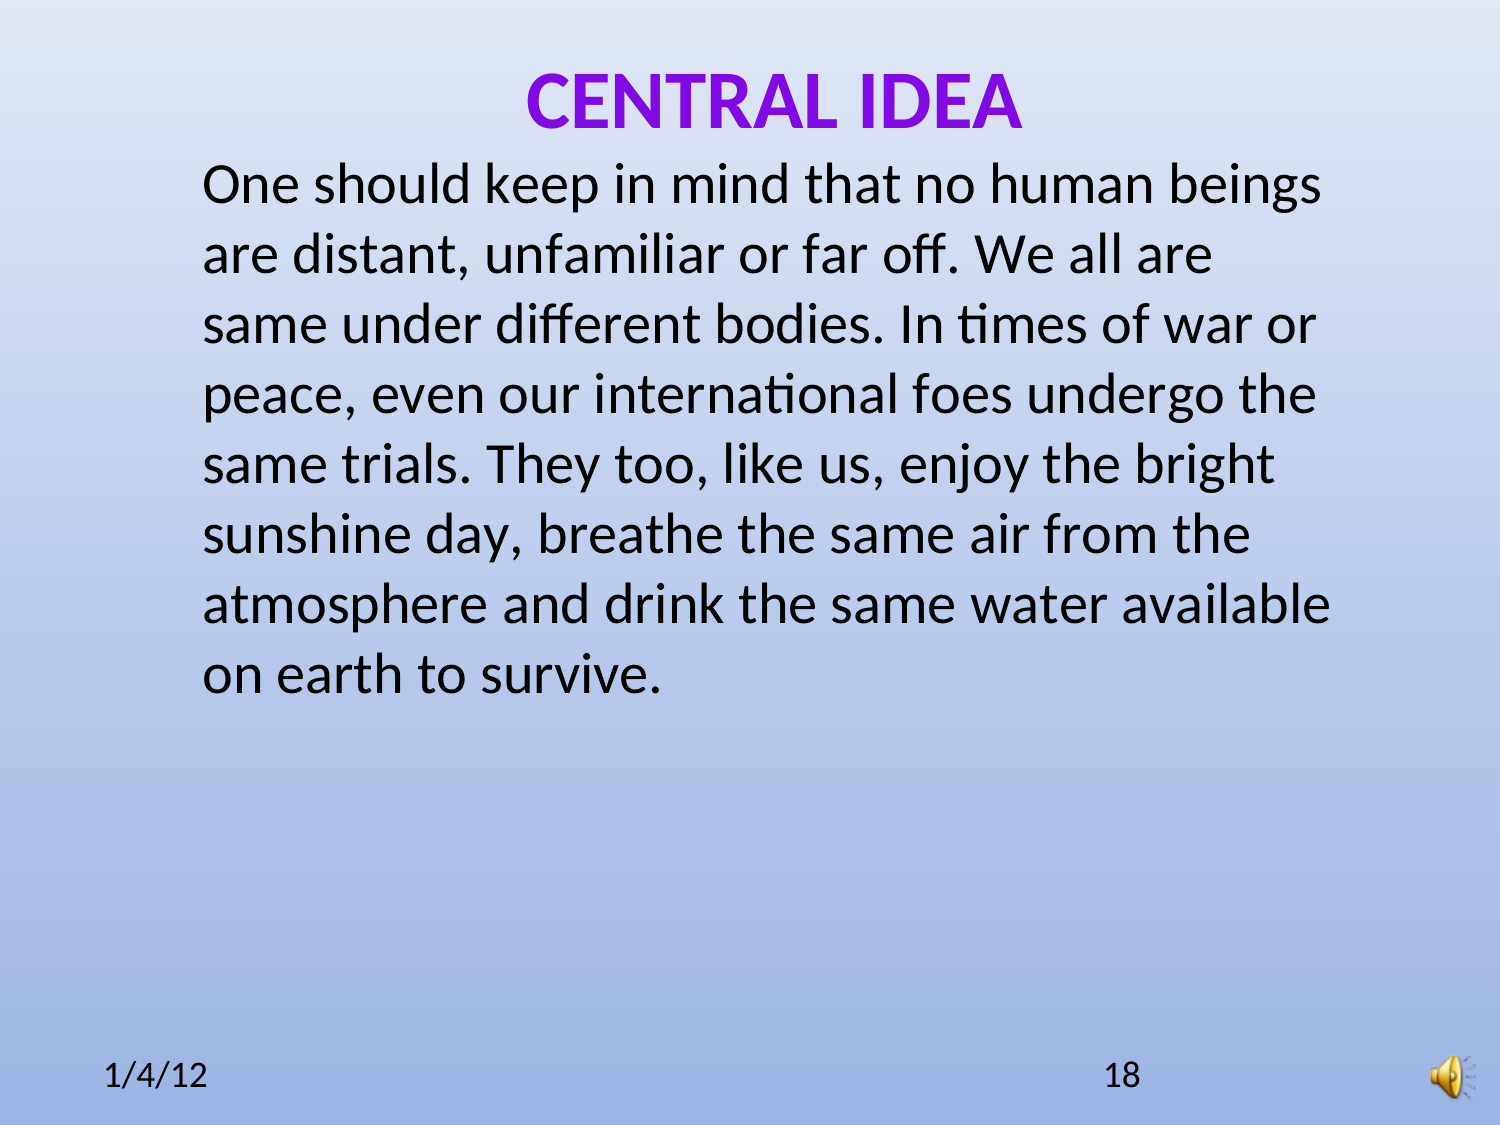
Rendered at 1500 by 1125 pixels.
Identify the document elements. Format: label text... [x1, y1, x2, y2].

text_box CENTRAL IDEA One should keep in mind that no human beings are distant, unfamiliar or far off. We all are same under different bodies. In times of war or peace, even our international foes undergo the same trials. They too, like us, enjoy the bright sunshine day, breathe the same air from the atmosphere and drink the same water available on earth to survive. [187, 37, 1363, 719]
picture [1429, 1054, 1480, 1105]
